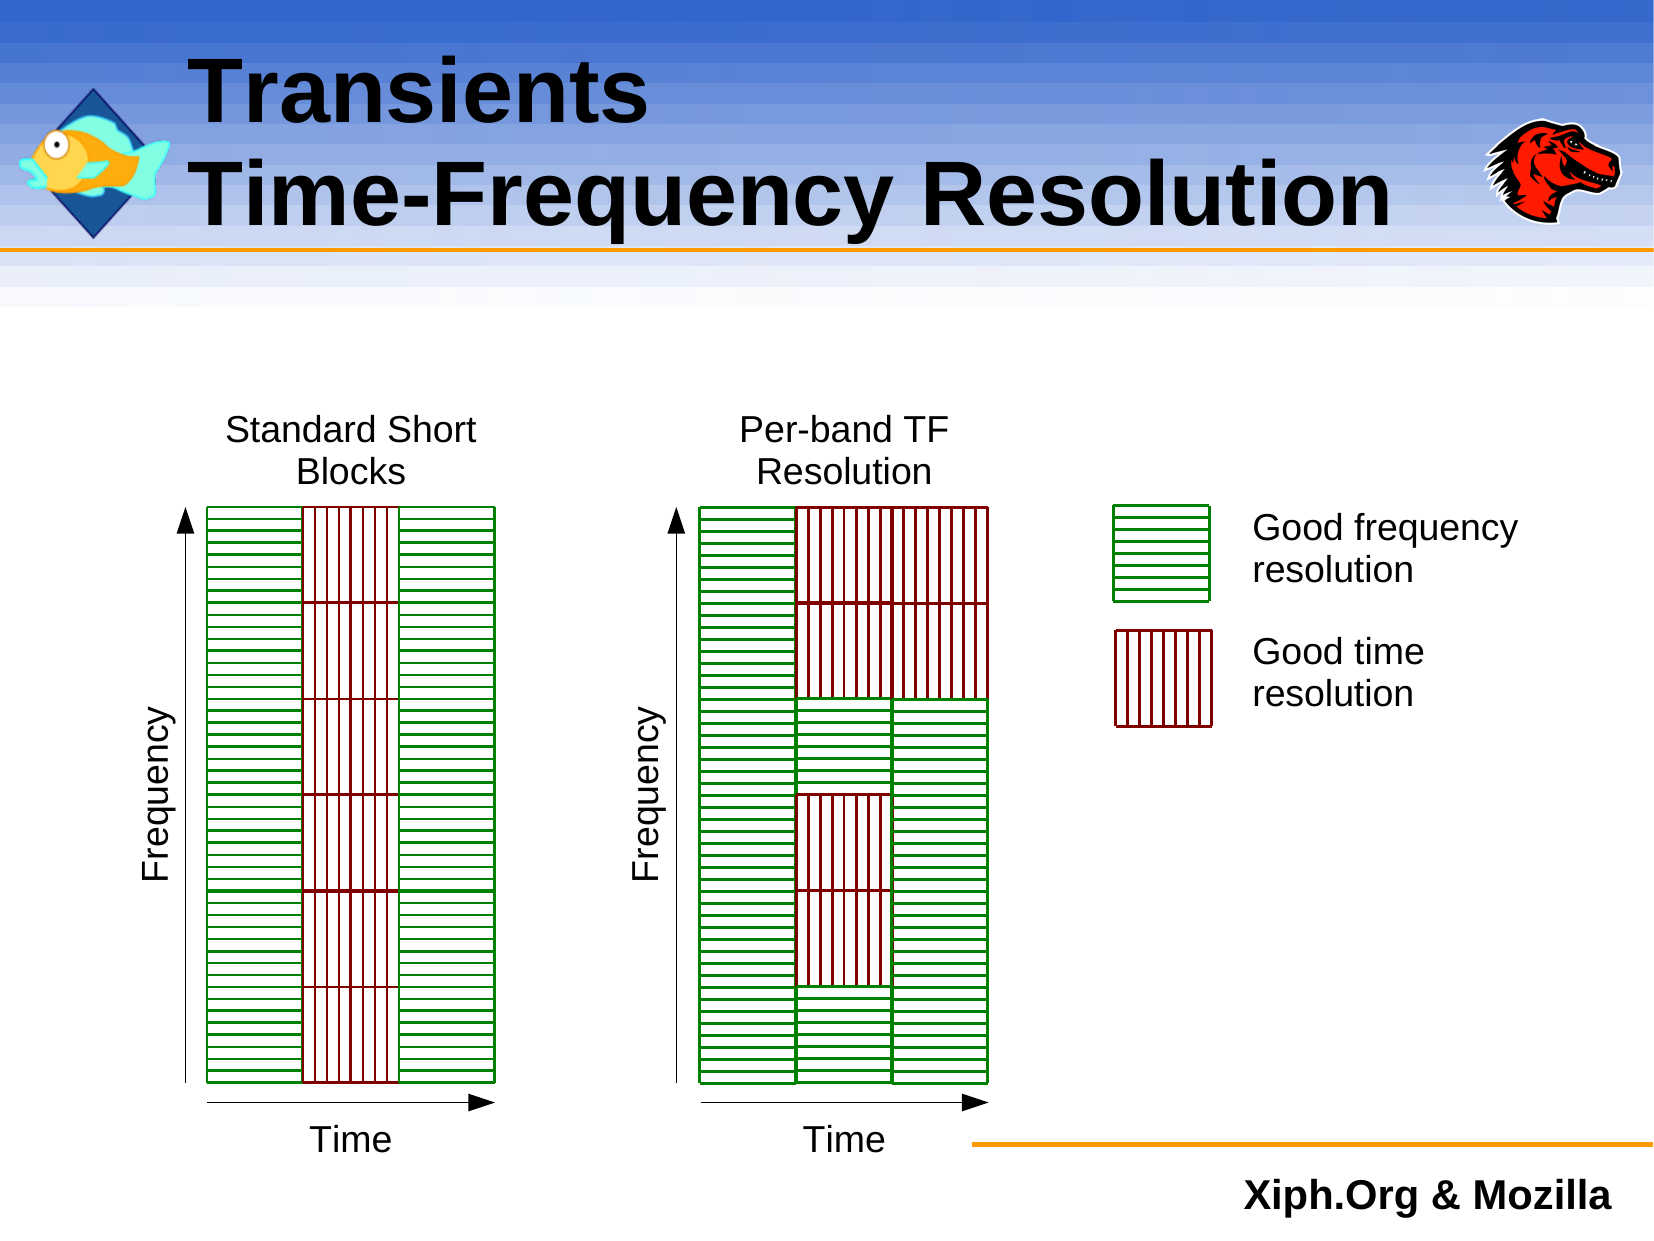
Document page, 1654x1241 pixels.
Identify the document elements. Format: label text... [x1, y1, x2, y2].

text_box Time [787, 1111, 902, 1168]
text_box Frequency [616, 692, 674, 898]
text_box Per-band TF Resolution [724, 400, 965, 500]
picture [0, 0, 1654, 248]
text_box Good time resolution [1237, 623, 1440, 723]
picture [0, 252, 1654, 1241]
title Transients Time-Frequency Resolution [187, 37, 1571, 245]
text_box Time [294, 1111, 408, 1168]
text_box Standard Short Blocks [210, 400, 492, 500]
text_box Frequency [126, 692, 184, 898]
text_box Good frequency resolution [1237, 499, 1533, 599]
